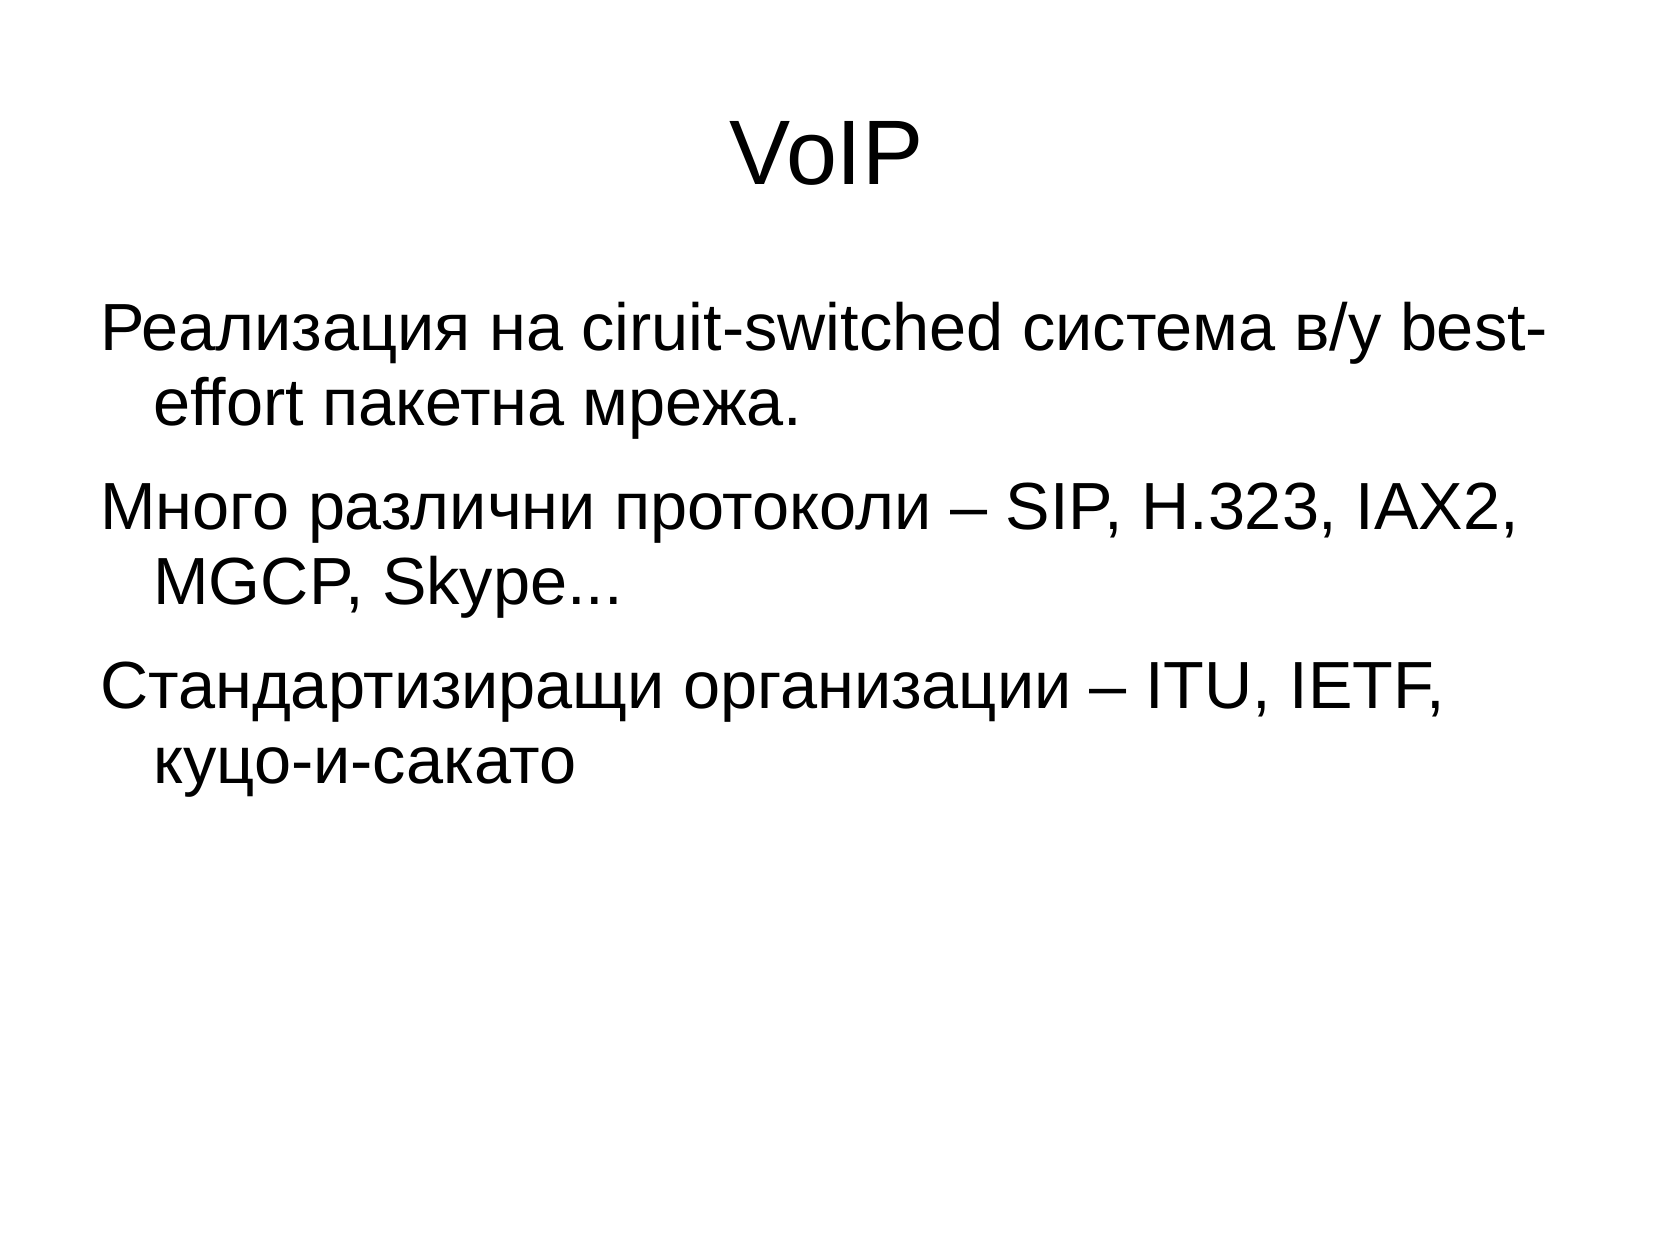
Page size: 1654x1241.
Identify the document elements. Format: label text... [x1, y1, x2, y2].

list Реализация на ciruit-switched система в/у best-effort пакетна мрежа. Много различни протоколи – SIP, H.323, IAX2, MGCP, Skype... Стандартизиращи организации – ITU, IETF, куцо-и-сакато [82, 290, 1571, 1094]
title VoIP [82, 56, 1571, 250]
